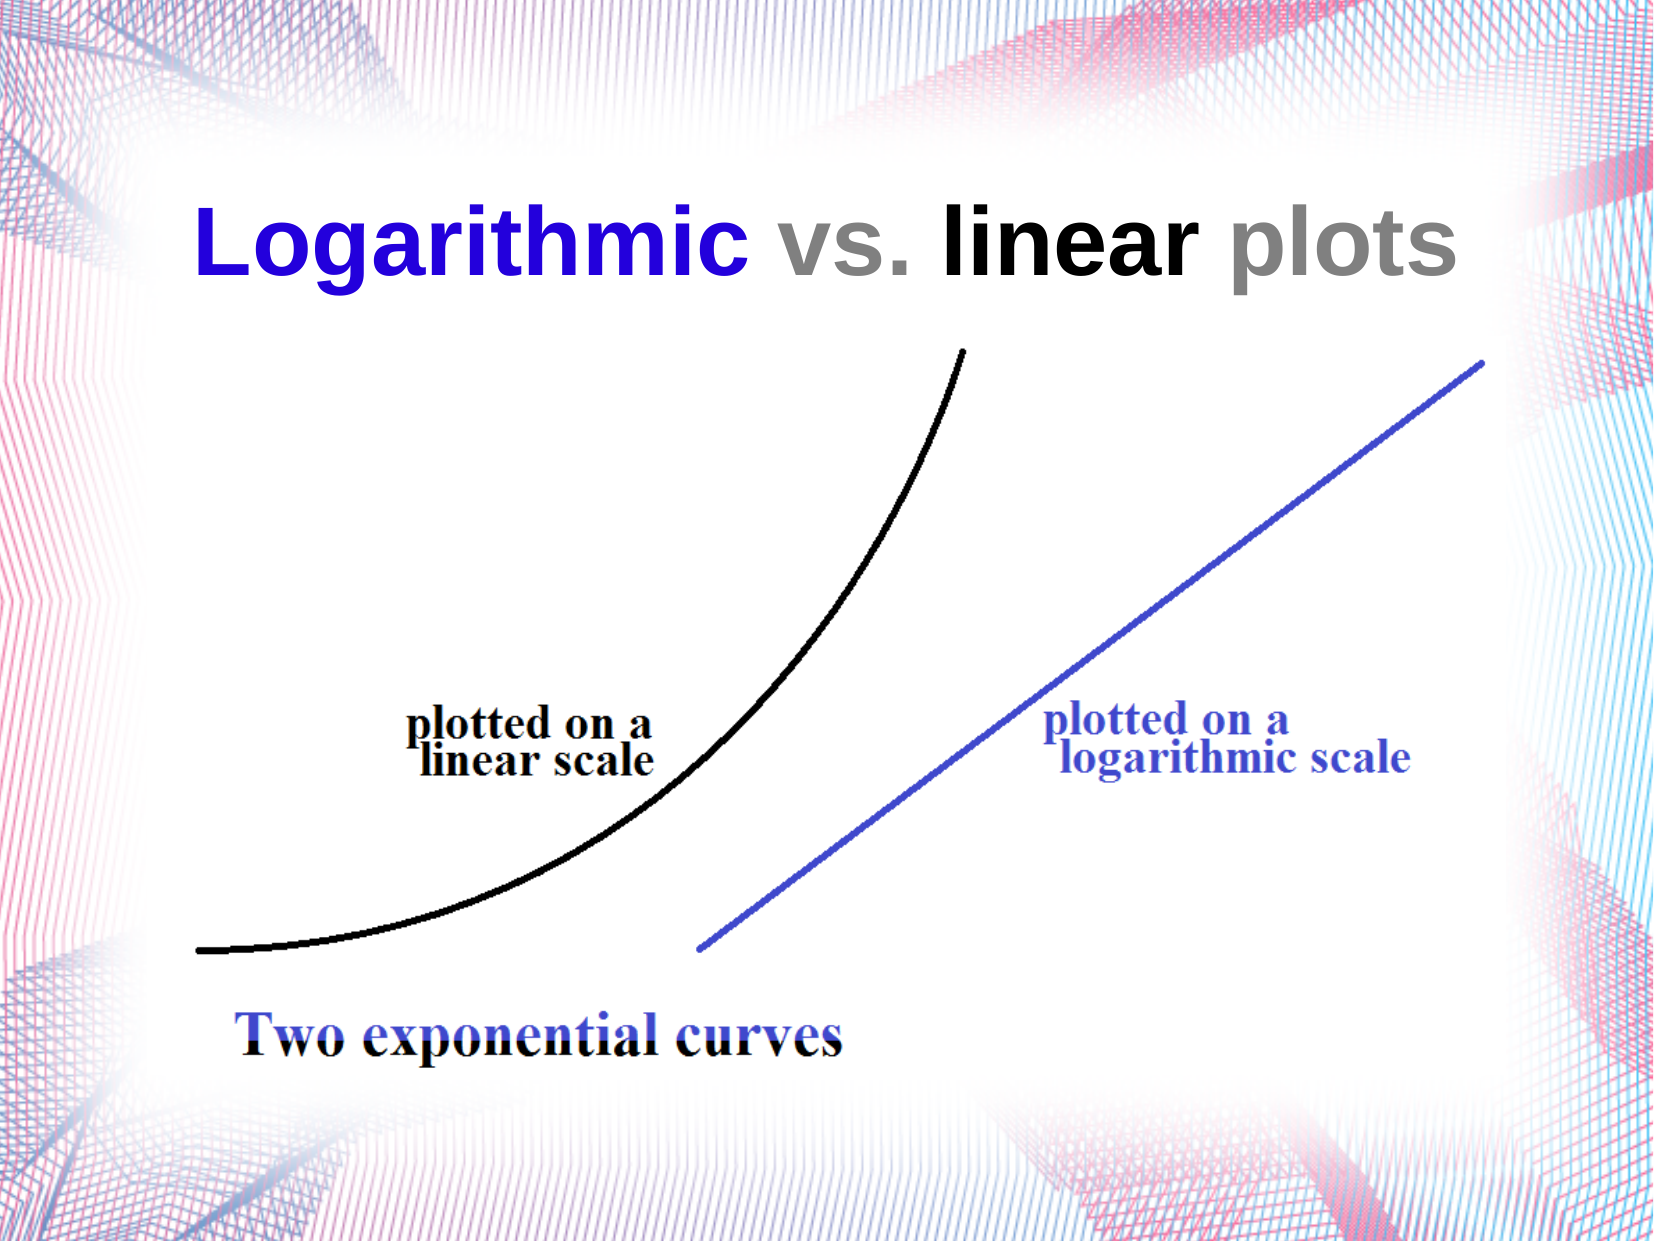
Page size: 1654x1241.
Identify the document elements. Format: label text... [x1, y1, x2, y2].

title Logarithmic vs. linear plots [82, 137, 1571, 346]
picture [0, 0, 1654, 1241]
